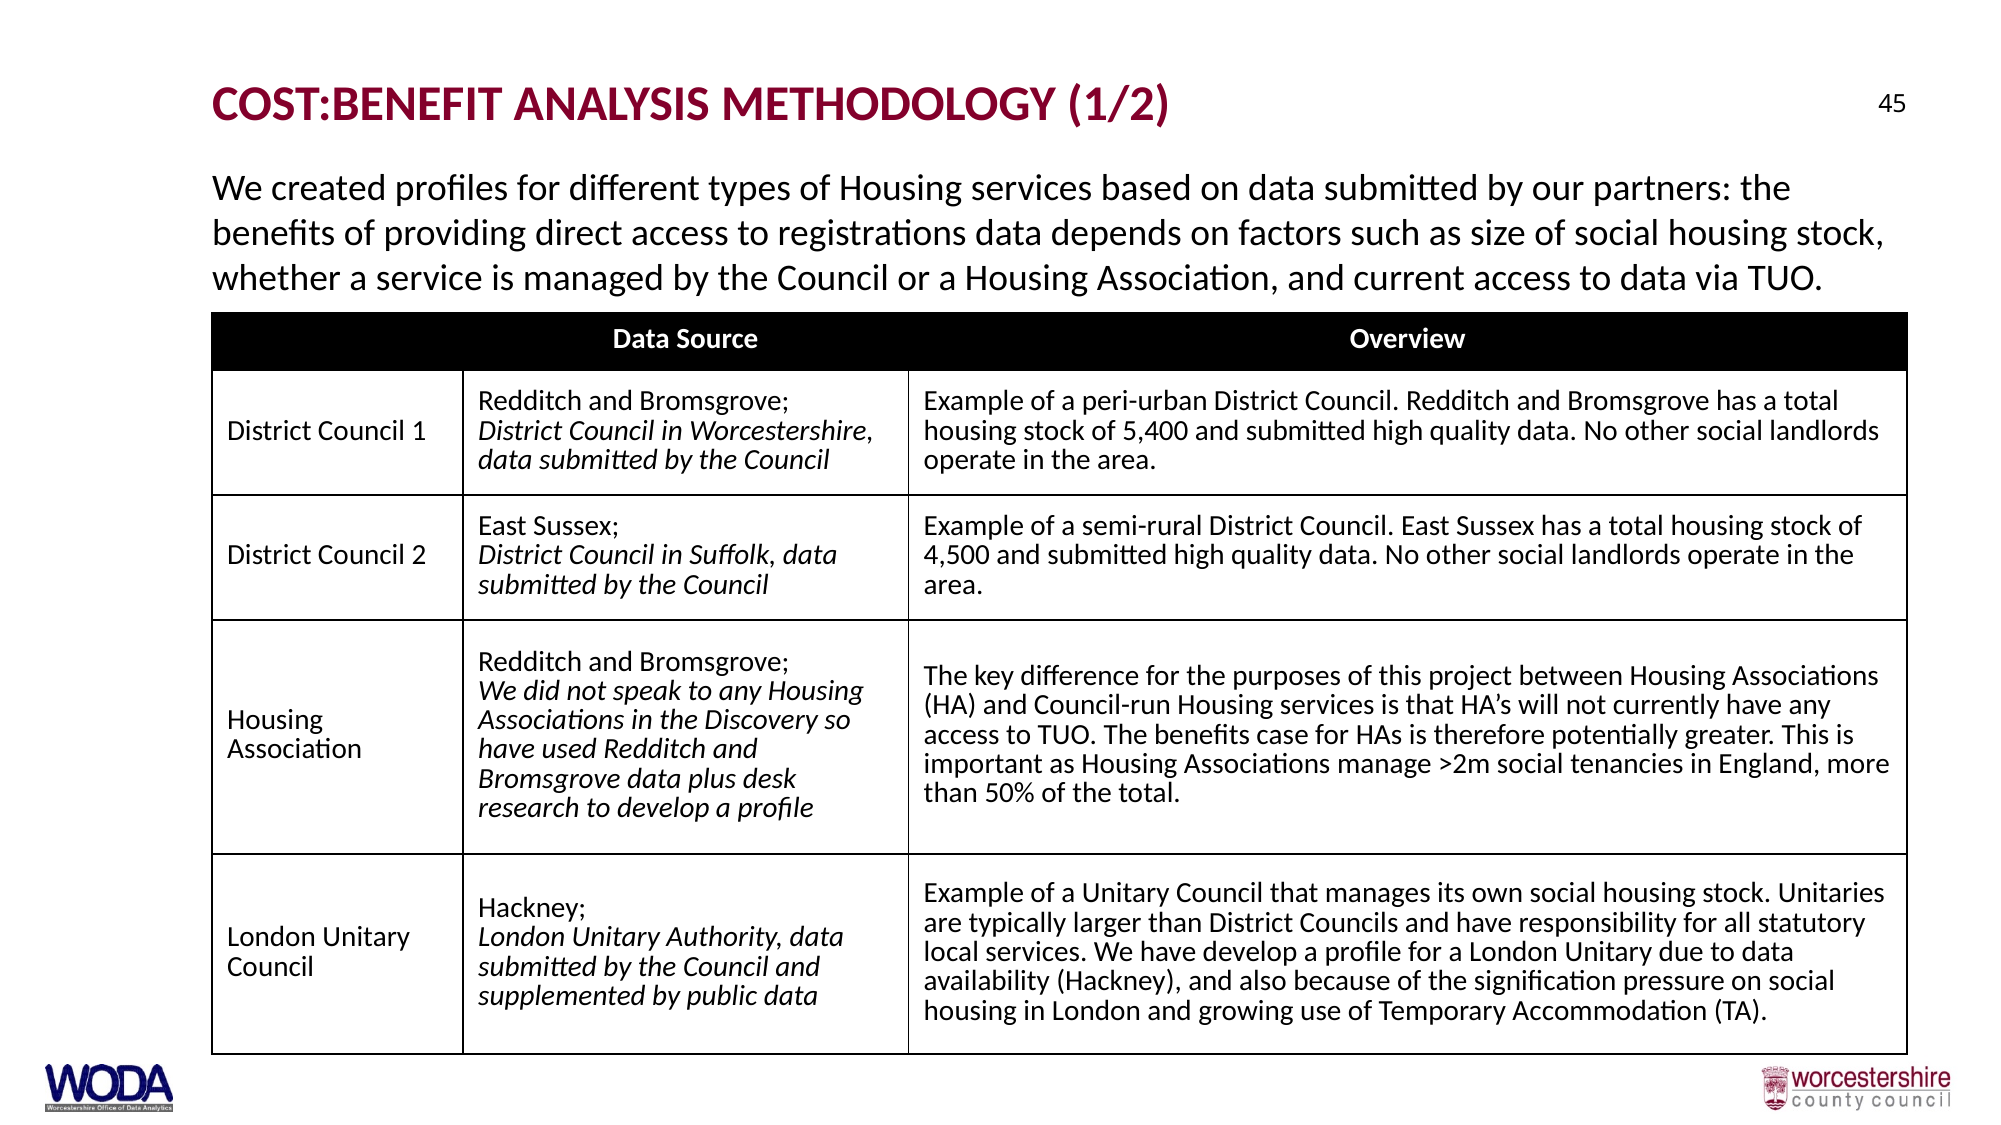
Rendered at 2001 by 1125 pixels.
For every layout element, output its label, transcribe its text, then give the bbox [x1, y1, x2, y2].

table_header Data Source [464, 314, 908, 369]
table_cell Housing Association [213, 621, 462, 853]
table_cell District Council 2 [213, 496, 462, 619]
list We created profiles for different types of Housing services based on data submitted by our partners: the benefits of providing direct access to registrations data depends on factors such as size of social housing stock, whether a service is managed by the Council or a Housing Association, and current access to data via TUO. [212, 162, 1907, 312]
table_cell Hackney; London Unitary Authority, data submitted by the Council and supplemented by public data [464, 855, 908, 1053]
slide_number <number> [1850, 87, 1907, 148]
table_cell East Sussex; District Council in Suffolk, data submitted by the Council [464, 496, 908, 619]
table_cell The key difference for the purposes of this project between Housing Associations (HA) and Council-run Housing services is that HA’s will not currently have any access to TUO. The benefits case for HAs is therefore potentially greater. This is important as Housing Associations manage >2m social tenancies in England, more than 50% of the total. [909, 621, 1906, 853]
table_cell Example of a semi-rural District Council. East Sussex has a total housing stock of 4,500 and submitted high quality data. No other social landlords operate in the area. [909, 496, 1906, 619]
table_header [213, 314, 462, 369]
title COST:BENEFIT ANALYSIS METHODOLOGY (1/2) [212, 70, 1809, 162]
picture [1749, 1055, 1971, 1121]
table_cell Redditch and Bromsgrove; We did not speak to any Housing Associations in the Discovery so have used Redditch and Bromsgrove data plus desk research to develop a profile [464, 621, 908, 853]
table_header Overview [909, 314, 1906, 369]
table_cell District Council 1 [213, 371, 462, 494]
table_cell Example of a peri-urban District Council. Redditch and Bromsgrove has a total housing stock of 5,400 and submitted high quality data. No other social landlords operate in the area. [909, 371, 1906, 494]
picture [45, 1064, 173, 1112]
table_cell Example of a Unitary Council that manages its own social housing stock. Unitaries are typically larger than District Councils and have responsibility for all statutory local services. We have develop a profile for a London Unitary due to data availability (Hackney), and also because of the signification pressure on social housing in London and growing use of Temporary Accommodation (TA). [909, 855, 1906, 1053]
table_cell Redditch and Bromsgrove; District Council in Worcestershire, data submitted by the Council [464, 371, 908, 494]
table_cell London Unitary Council [213, 855, 462, 1053]
